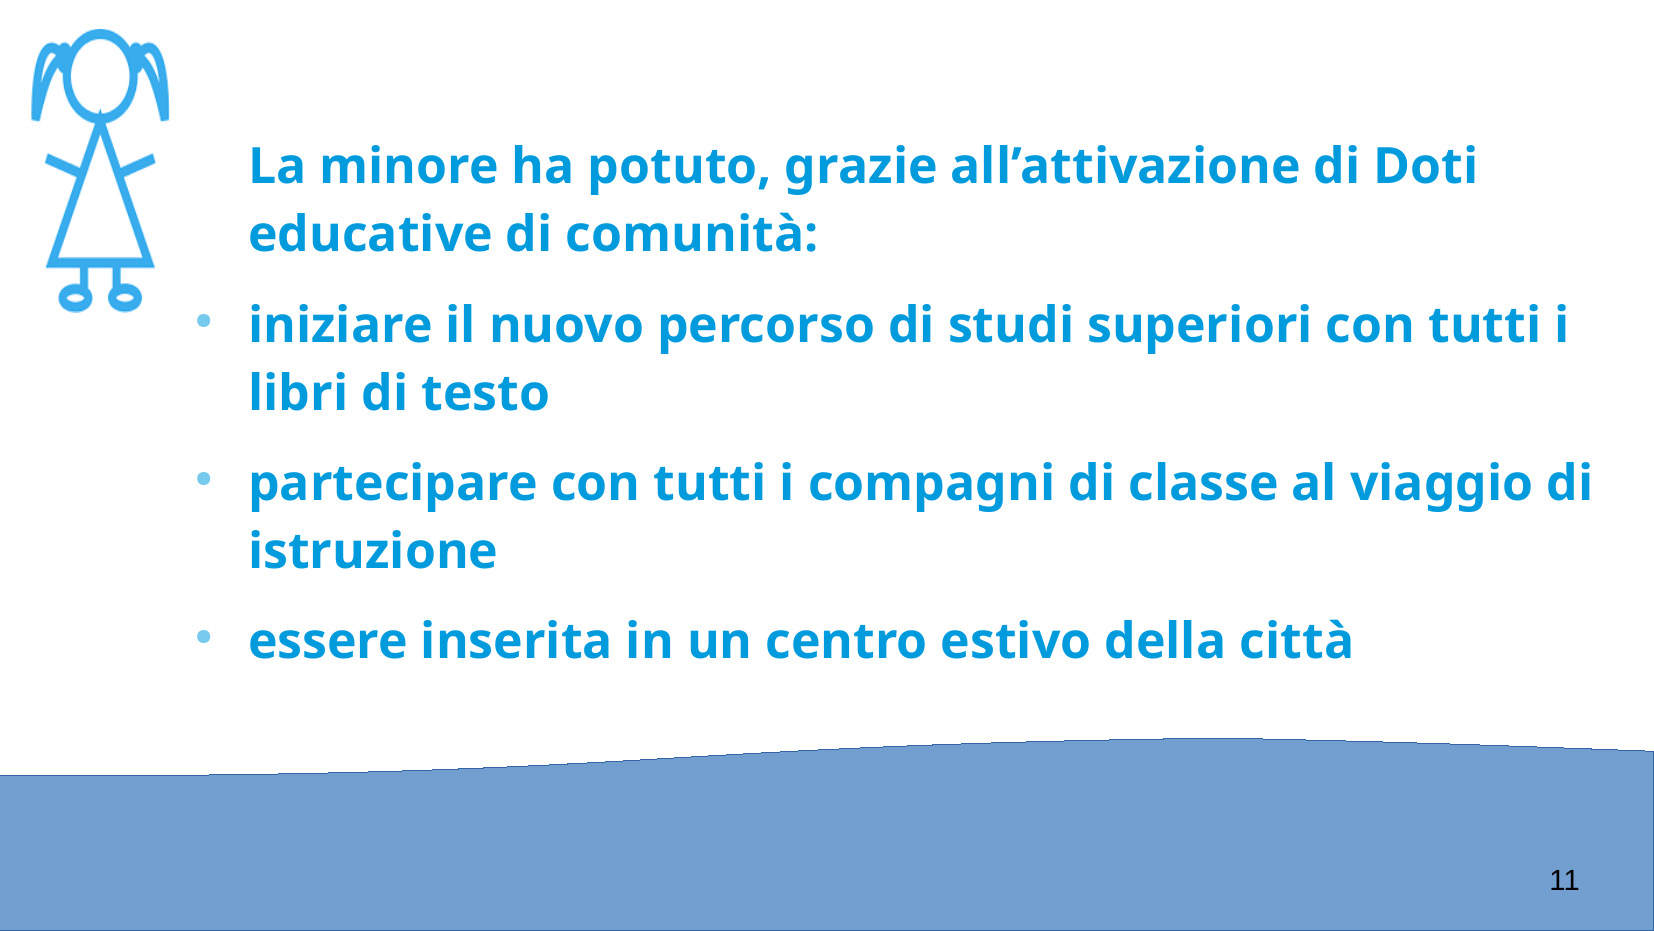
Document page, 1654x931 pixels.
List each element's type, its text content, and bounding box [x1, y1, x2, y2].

picture [29, 29, 207, 313]
list La minore ha potuto, grazie all’attivazione di Doti educative di comunità: iniziare il nuovo percorso di studi superiori con tutti i libri di testo partecipare con tutti i compagni di classe al viaggio di istruzione essere inserita in un centro estivo della città [177, 40, 1601, 709]
